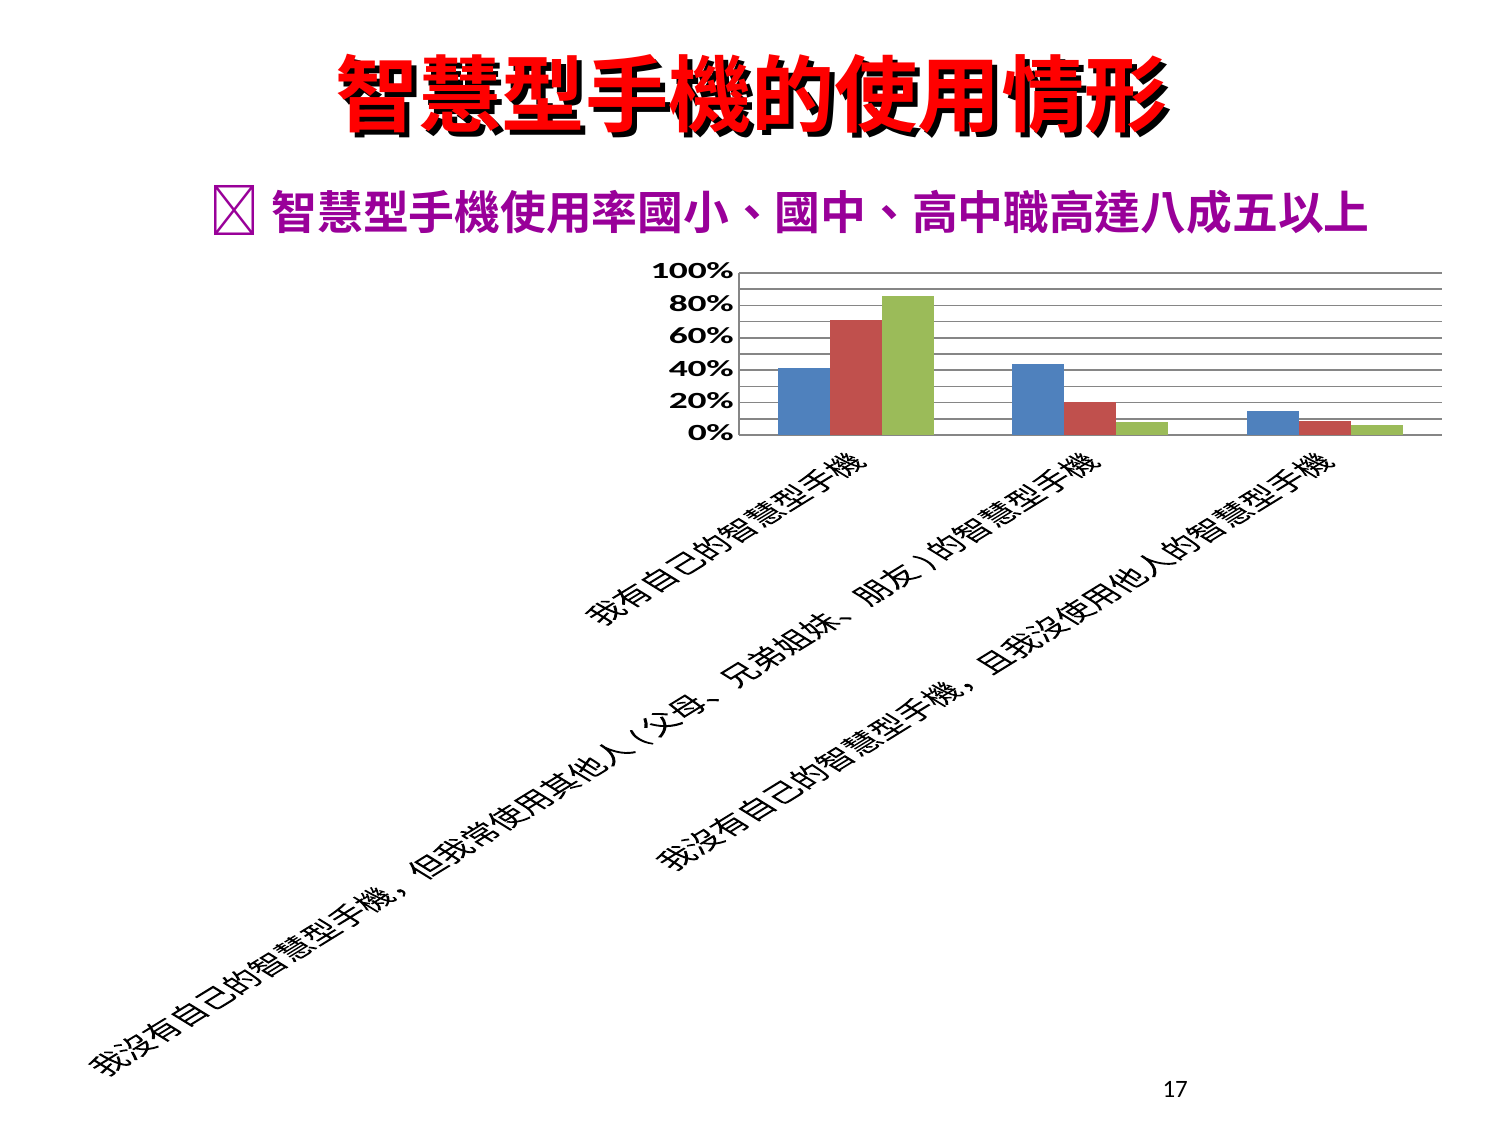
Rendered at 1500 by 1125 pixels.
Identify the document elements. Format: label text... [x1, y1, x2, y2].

text_box 智慧型手機使用率國小、國中、高中職高達八成五以上 [195, 172, 1447, 247]
chart [29, 261, 1471, 1083]
title 智慧型手機的使用情形 [76, 0, 1427, 186]
text_box 17 [1147, 1065, 1498, 1125]
